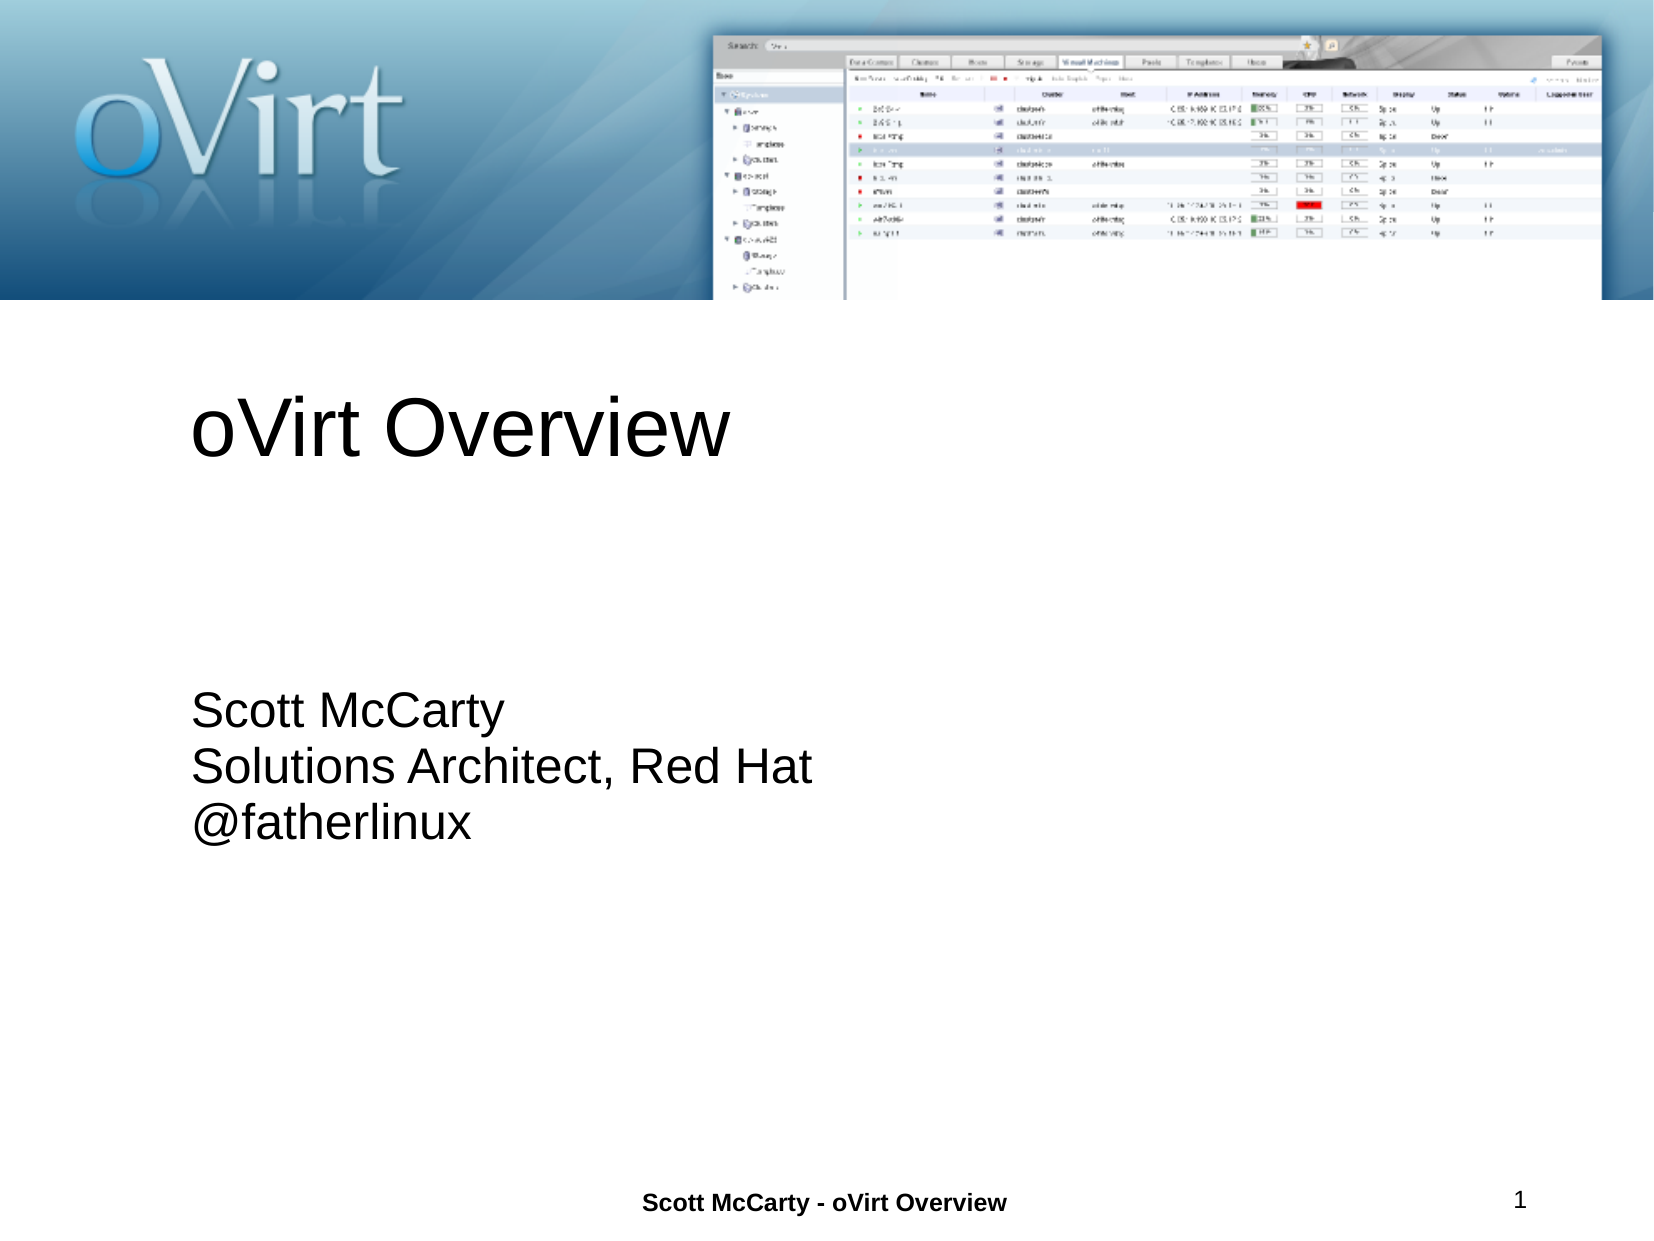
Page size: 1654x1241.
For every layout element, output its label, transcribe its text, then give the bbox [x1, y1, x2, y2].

picture [0, 0, 1654, 301]
text_box oVirt Overview [175, 374, 1549, 510]
text_box Scott McCarty Solutions Architect, Red Hat @fatherlinux [176, 675, 1549, 901]
